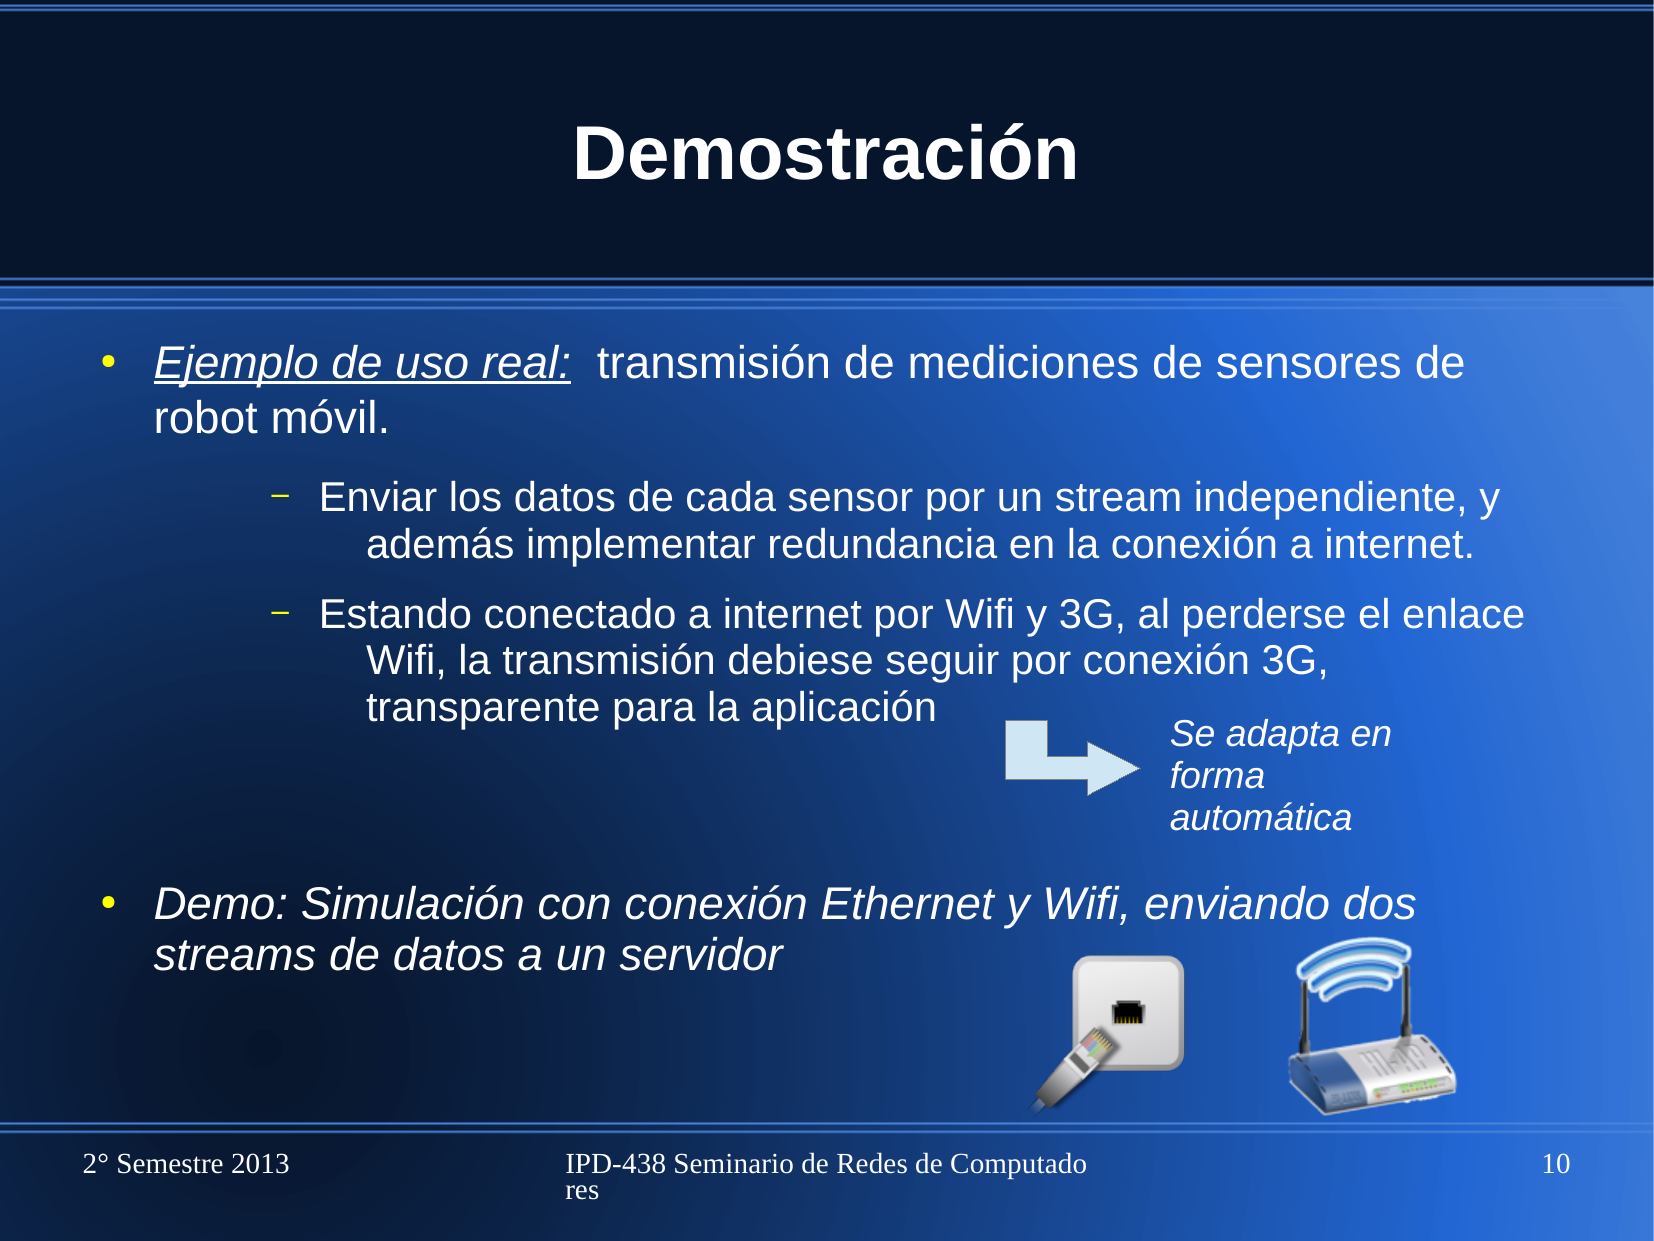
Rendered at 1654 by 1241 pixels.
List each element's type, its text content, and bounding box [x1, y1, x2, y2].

text_box Se adapta en forma automática [1155, 705, 1441, 876]
text_box [1005, 720, 1141, 796]
picture [0, 0, 1654, 1241]
title Demostración [82, 49, 1571, 257]
list Ejemplo de uso real: transmisión de mediciones de sensores de robot móvil. Enviar los datos de cada sensor por un stream independiente, y además implementar redundancia en la conexión a internet. Estando conectado a internet por Wifi y 3G, al perderse el enlace Wifi, la transmisión debiese seguir por conexión 3G, transparente para la aplicación Demo: Simulación con conexión Ethernet y Wifi, enviando dos streams de datos a un servidor [82, 337, 1571, 1057]
